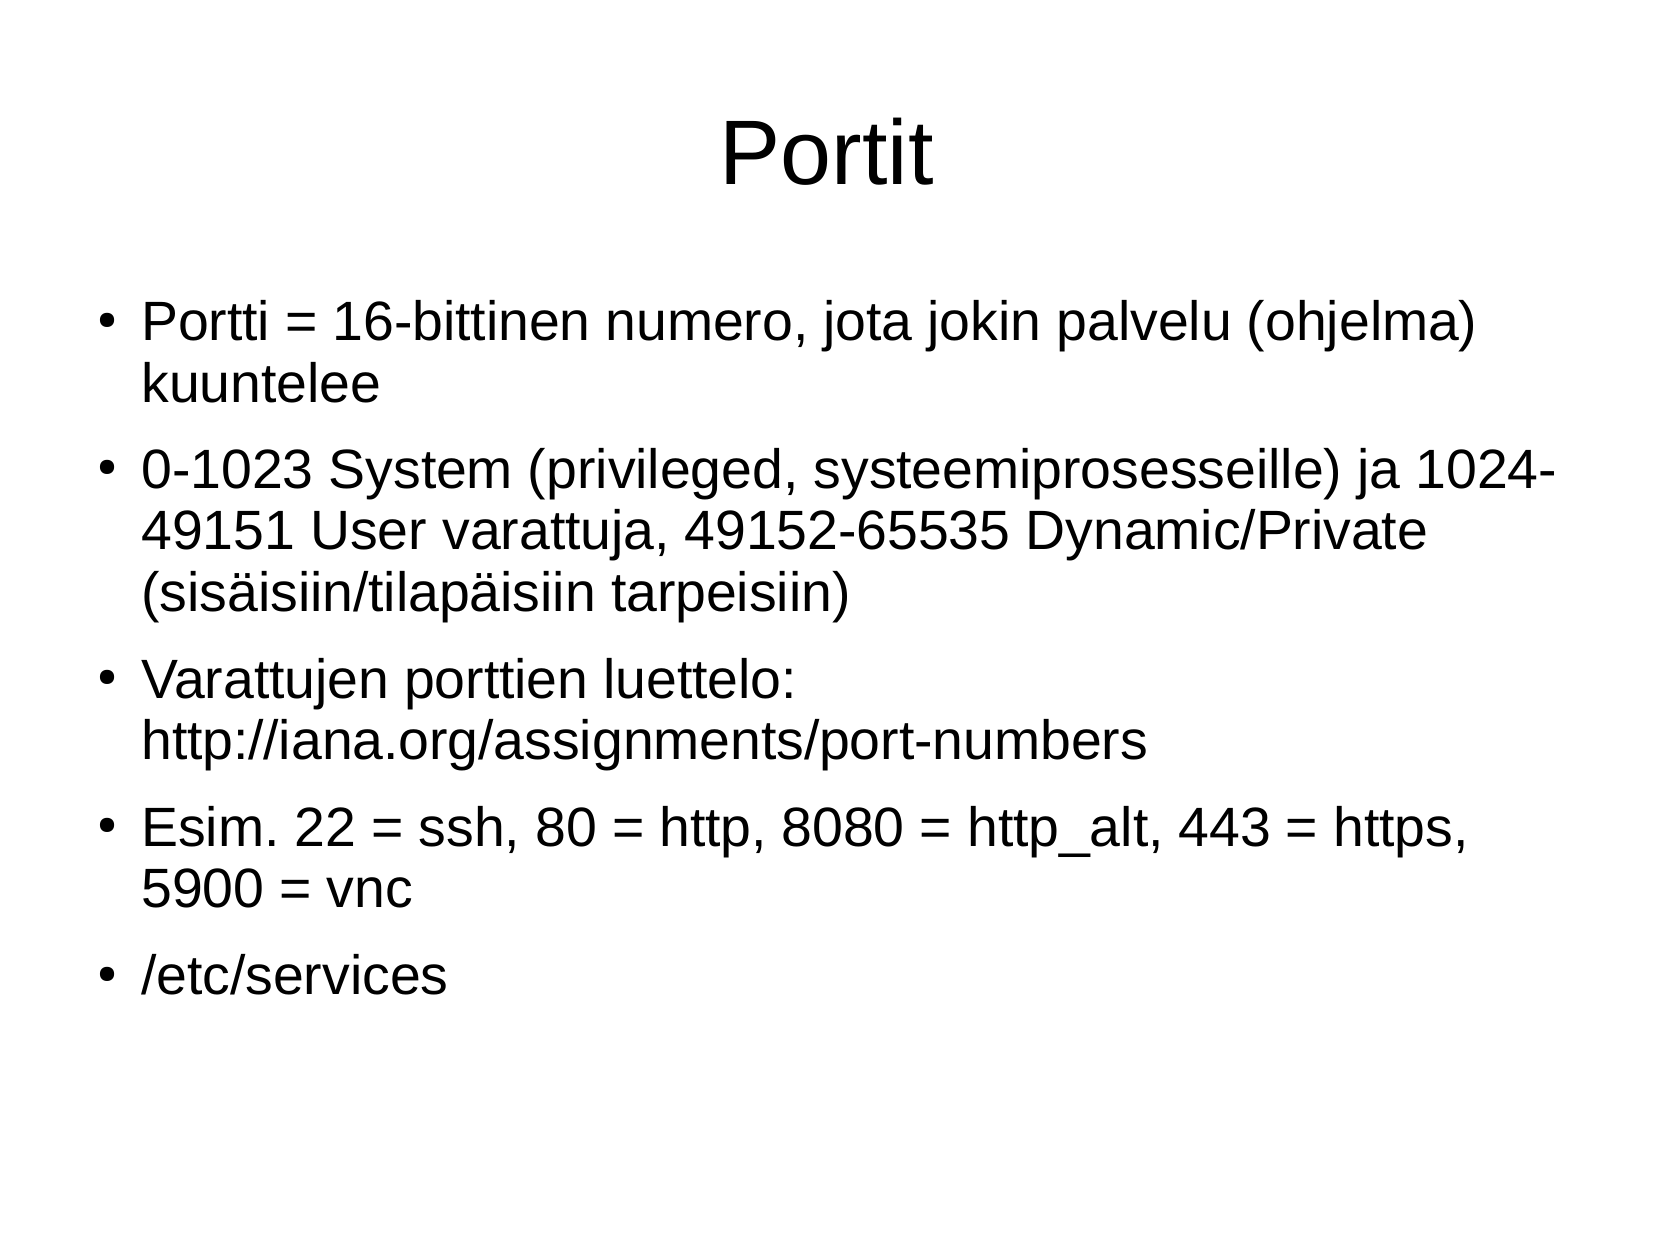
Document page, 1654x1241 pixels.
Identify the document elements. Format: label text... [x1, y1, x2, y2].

title Portit [82, 49, 1571, 257]
list Portti = 16-bittinen numero, jota jokin palvelu (ohjelma) kuuntelee 0-1023 System (privileged, systeemiprosesseille) ja 1024-49151 User varattuja, 49152-65535 Dynamic/Private (sisäisiin/tilapäisiin tarpeisiin) Varattujen porttien luettelo: http://iana.org/assignments/port-numbers Esim. 22 = ssh, 80 = http, 8080 = http_alt, 443 = https, 5900 = vnc /etc/services [82, 290, 1571, 1010]
